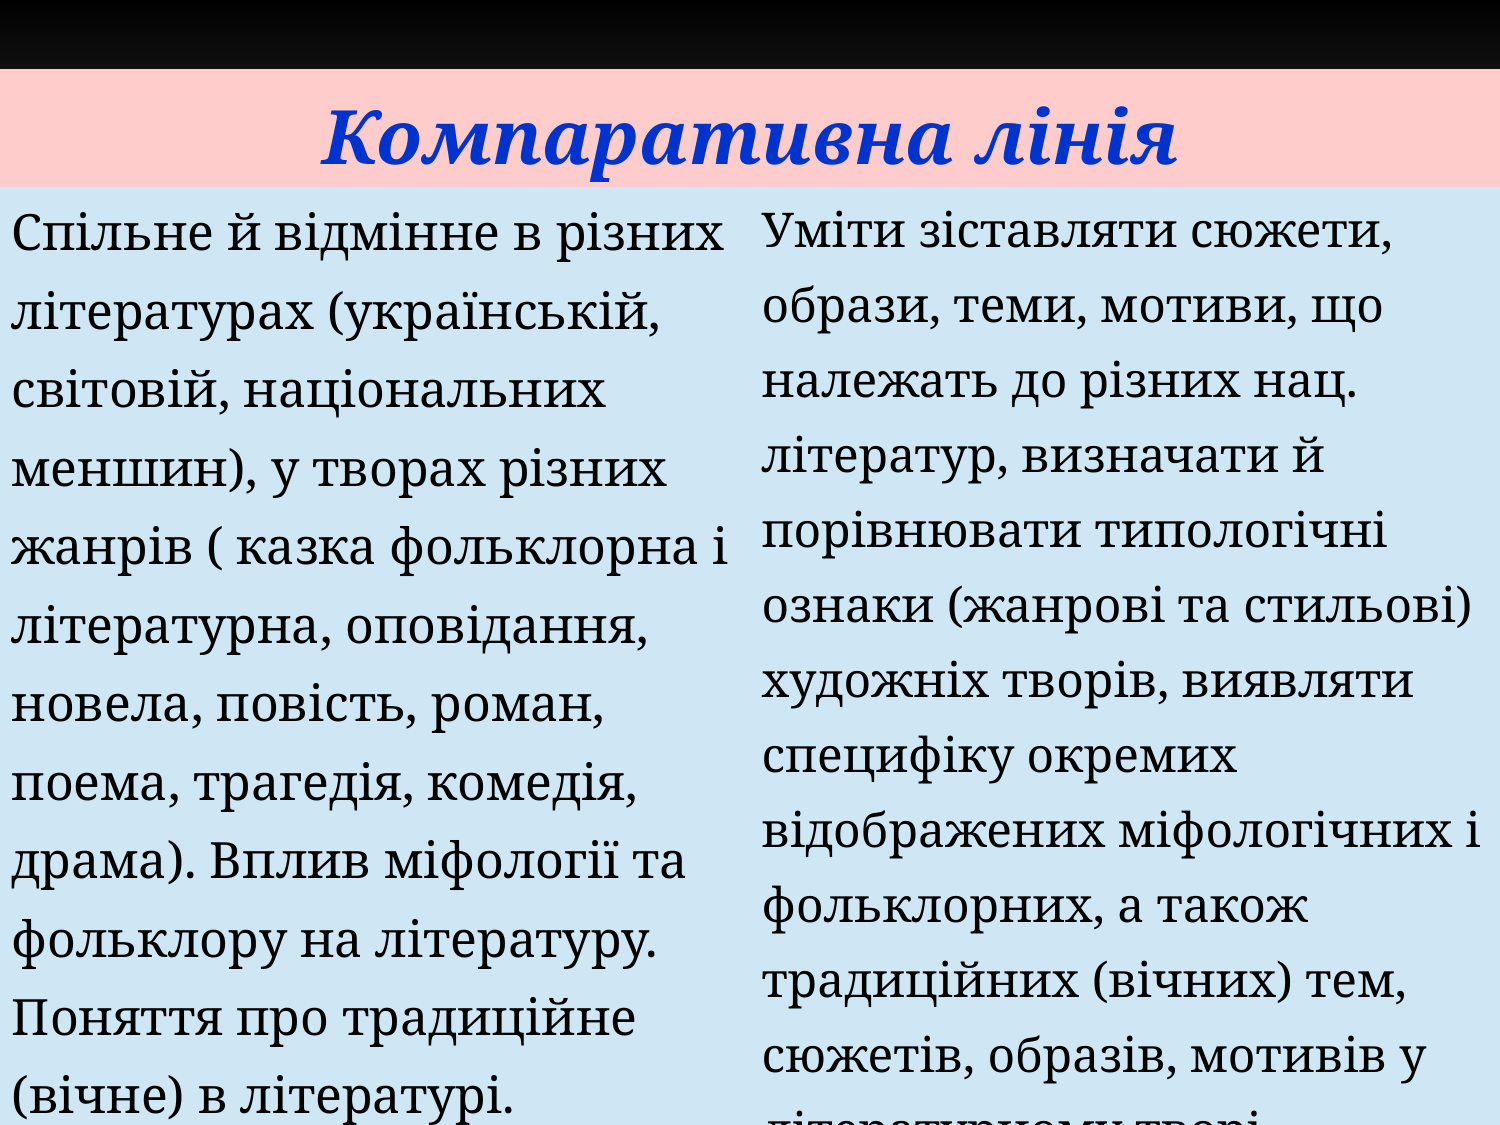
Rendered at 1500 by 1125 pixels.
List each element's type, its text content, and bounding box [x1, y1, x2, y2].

table_header Компаративна лінія [0, 69, 1500, 187]
table_cell Спільне й відмінне в різних літературах (українській, світовій, національних меншин), у творах різних жанрів ( казка фольклорна і літературна, оповідання, новела, повість, роман, поема, трагедія, комедія, драма). Вплив міфології та фольклору на літературу. Поняття про традиційне (вічне) в літературі. [0, 187, 750, 1125]
table_cell Уміти зіставляти сюжети, образи, теми, мотиви, що належать до різних нац. літератур, визначати й порівнювати типологічні ознаки (жанрові та стильові) художніх творів, виявляти специфіку окремих відображених міфологічних і фольклорних, а також традиційних (вічних) тем, сюжетів, образів, мотивів у літературному творі (спадщини письменника). [750, 187, 1500, 1125]
